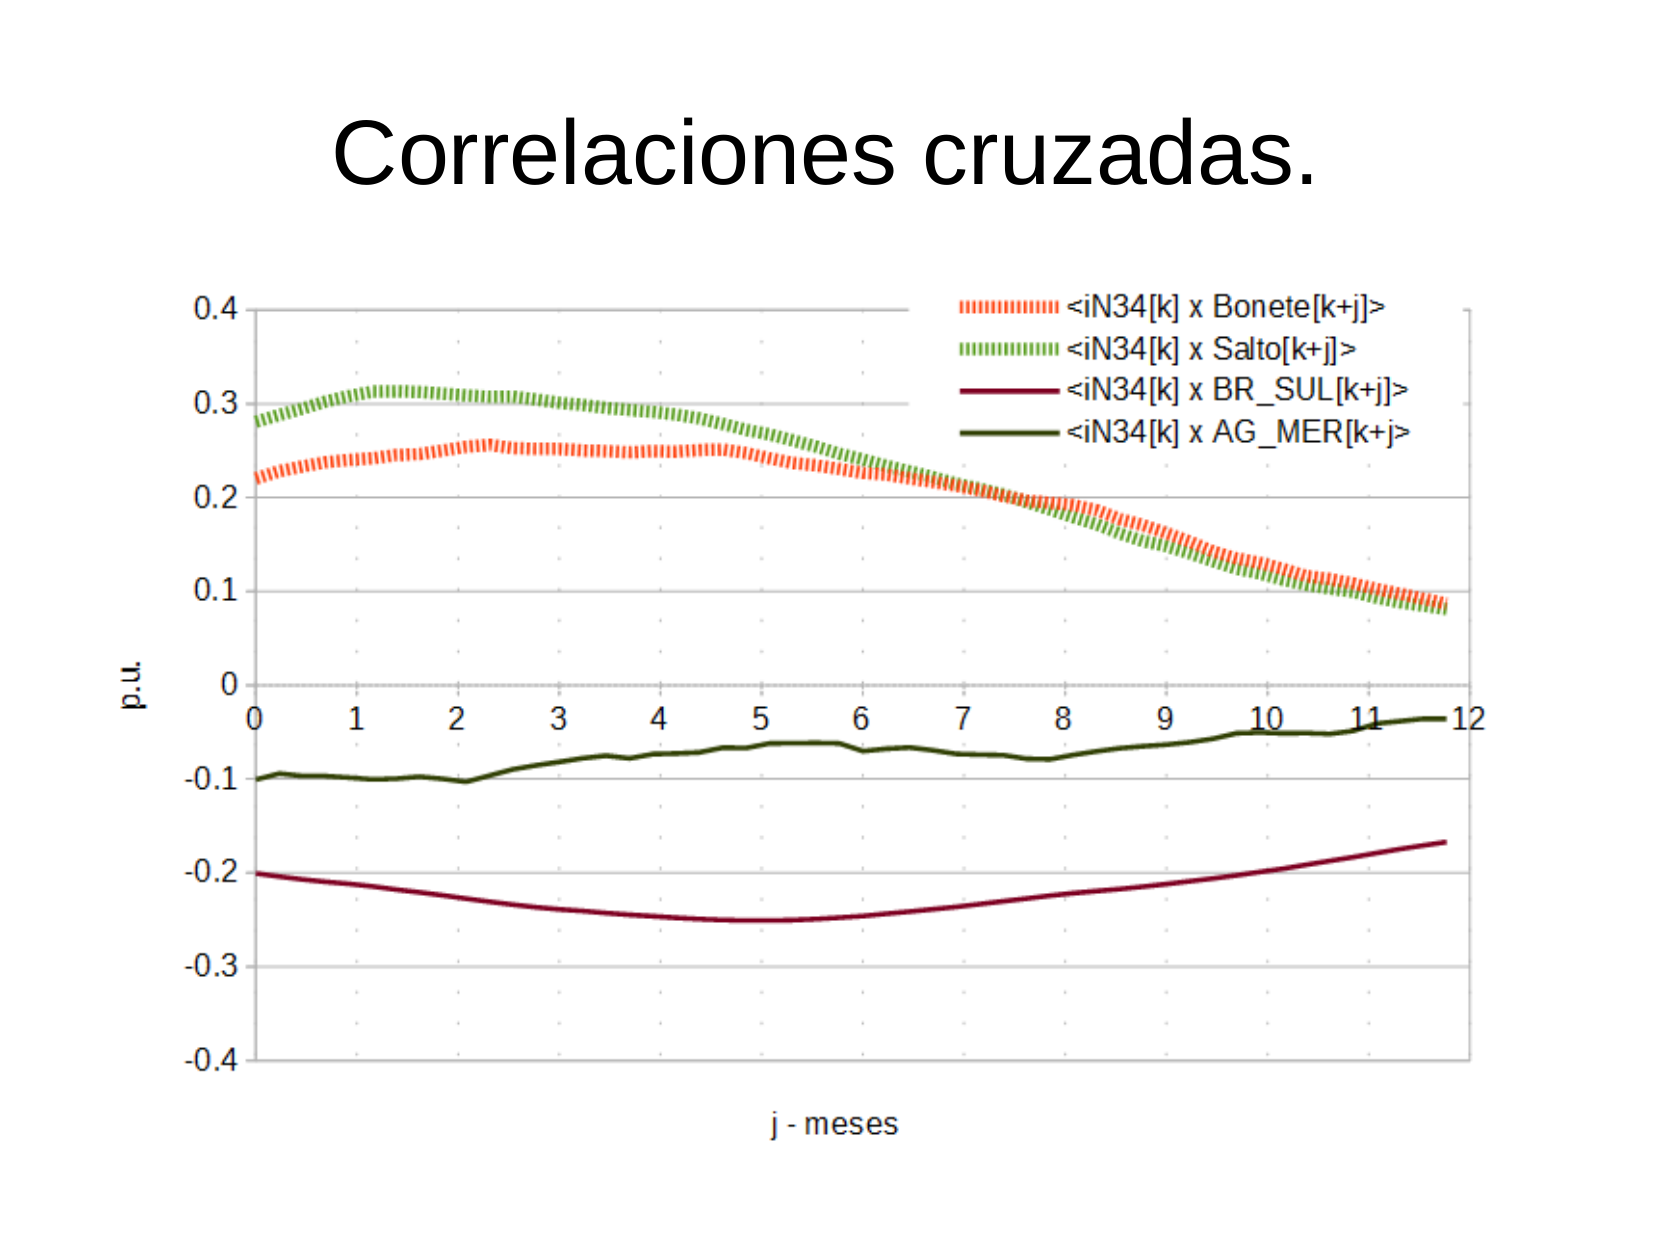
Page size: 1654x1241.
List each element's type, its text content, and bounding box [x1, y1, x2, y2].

picture [94, 283, 1492, 1158]
title Correlaciones cruzadas. [82, 49, 1571, 257]
